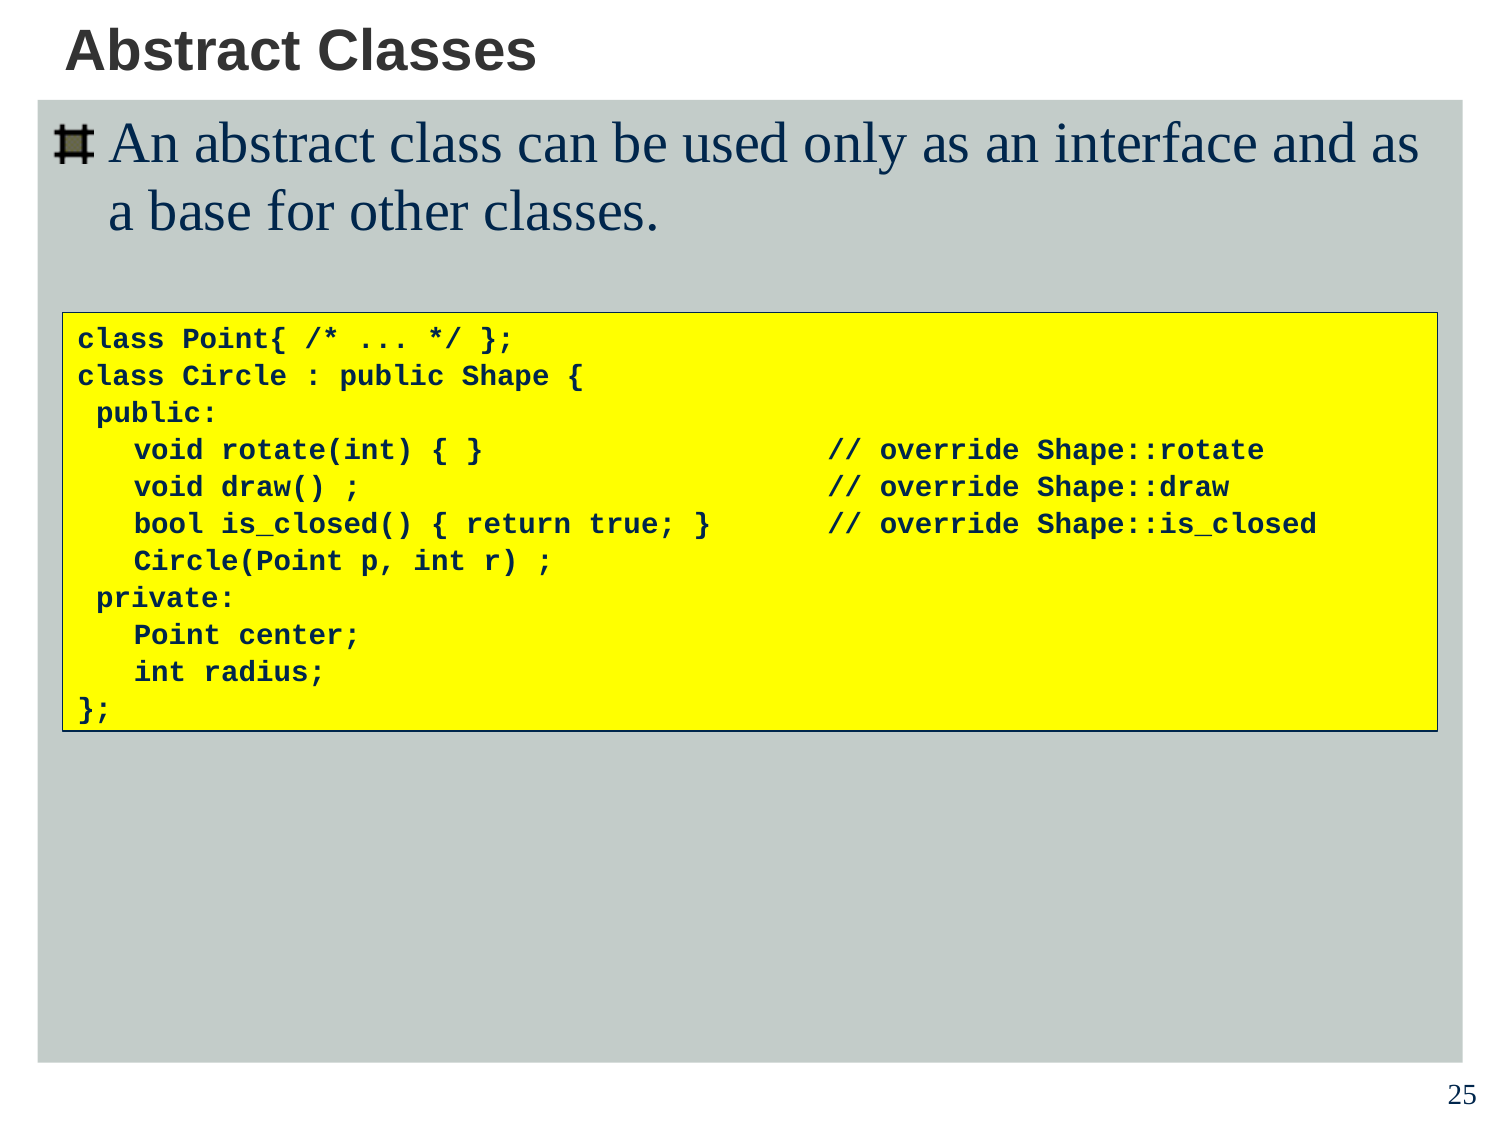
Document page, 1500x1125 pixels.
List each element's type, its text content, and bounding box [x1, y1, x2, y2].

title Abstract Classes [50, 0, 1450, 91]
text_box class Point{ /* ... */ }; class Circle : public Shape { public: void rotate(int) { } // override Shape::rotate void draw() ; // override Shape::draw bool is_closed() { return true; } // override Shape::is_closed Circle(Point p, int r) ; private: Point center; int radius; }; [62, 312, 1438, 760]
list An abstract class can be used only as an interface and as a base for other classes. [37, 99, 1463, 1063]
